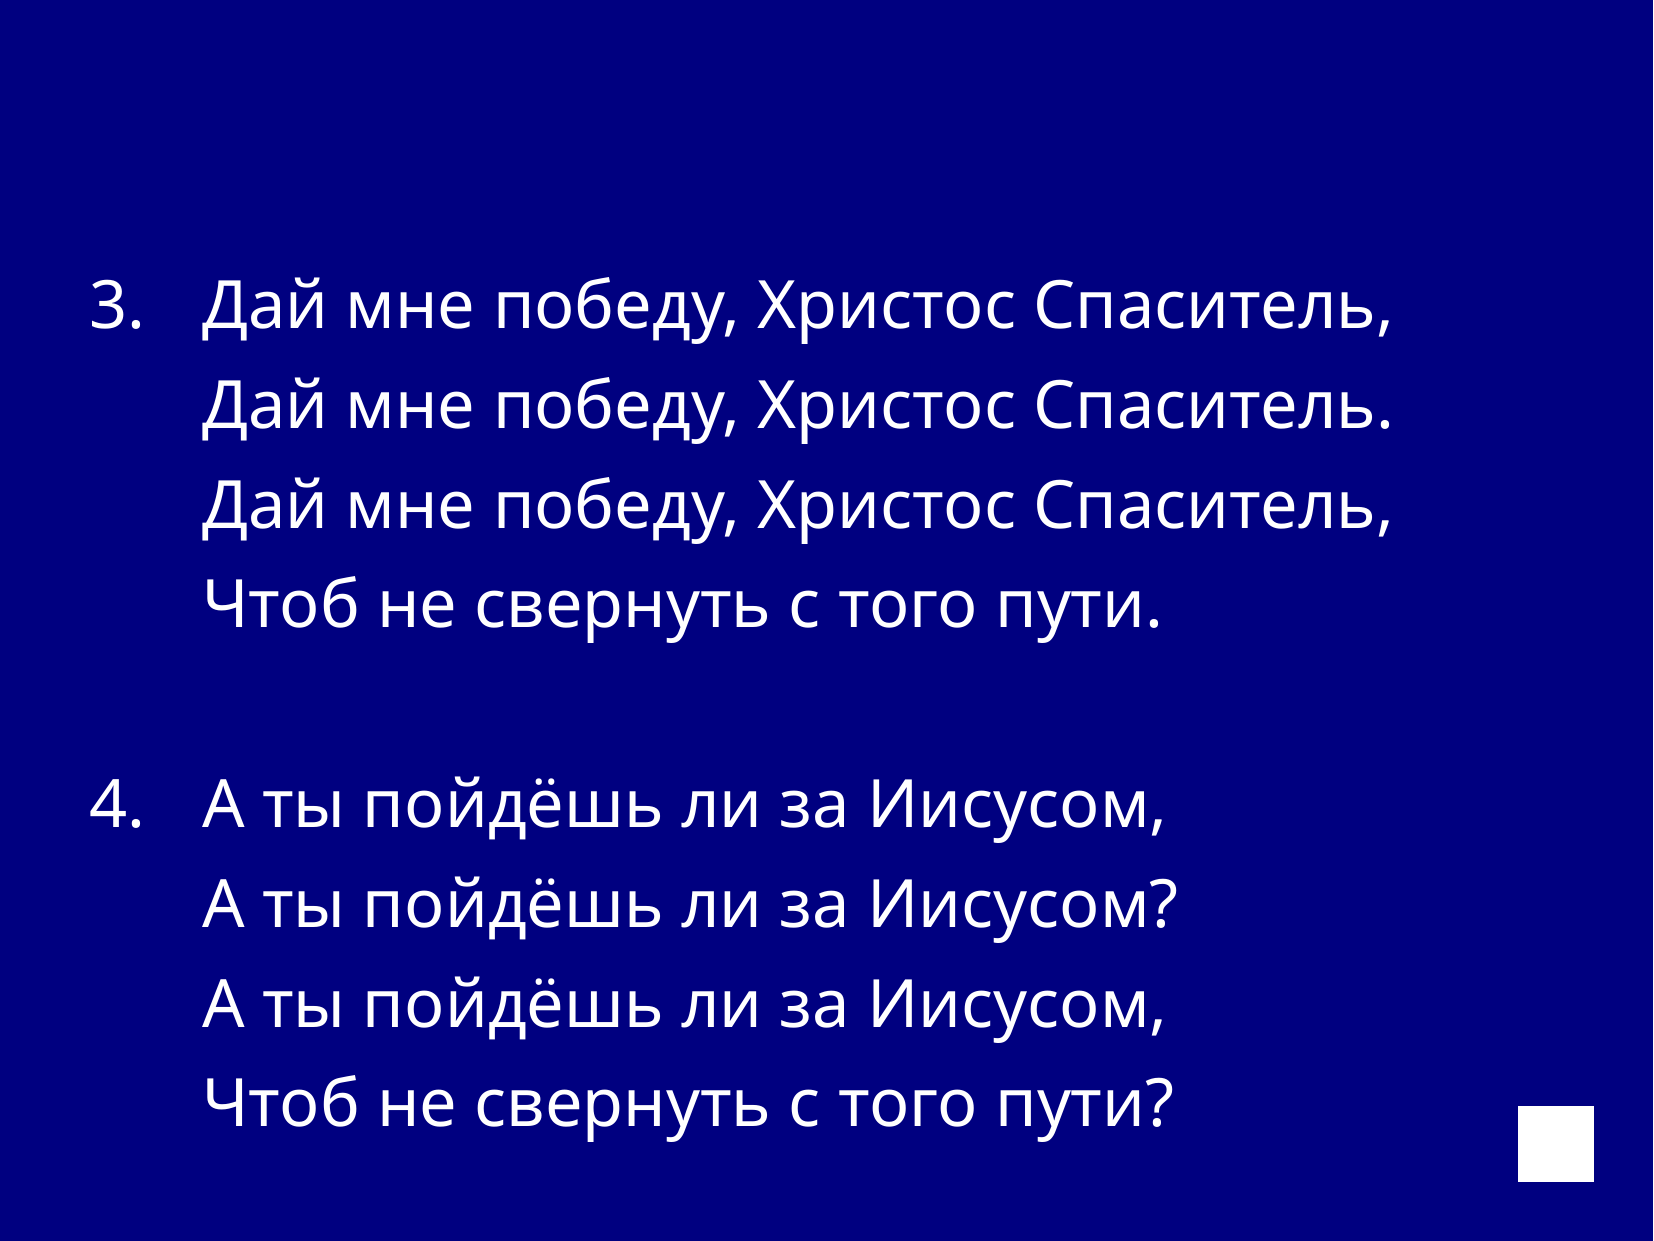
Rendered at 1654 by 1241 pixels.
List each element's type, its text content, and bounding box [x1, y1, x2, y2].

text_box [1518, 1106, 1594, 1182]
text_box 3. Дай мне победу, Христос Спаситель, Дай мне победу, Христос Спаситель. Дай мне победу, Христос Спаситель, Чтоб не свернуть с того пути. 4. А ты пойдёшь ли за Иисусом, А ты пойдёшь ли за Иисусом? А ты пойдёшь ли за Иисусом, Чтоб не свернуть с того пути? [75, 150, 1576, 1163]
